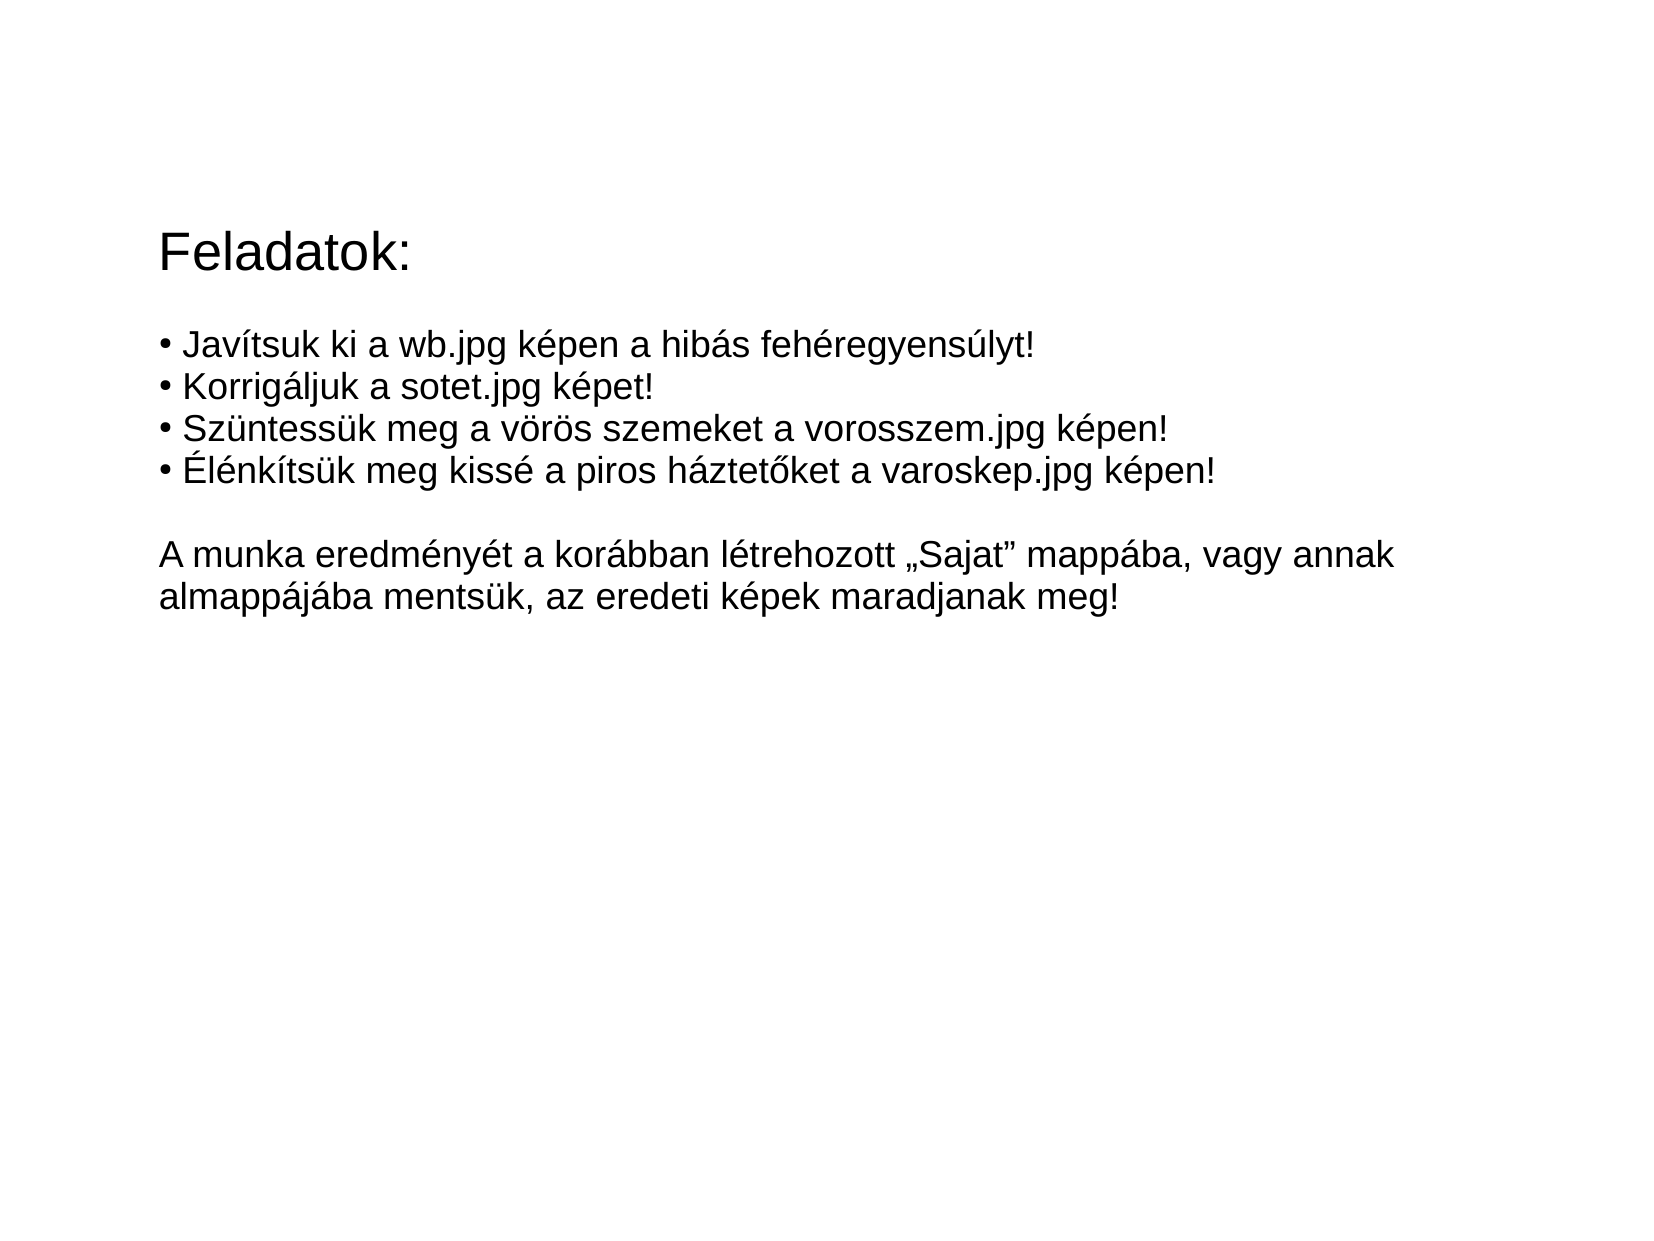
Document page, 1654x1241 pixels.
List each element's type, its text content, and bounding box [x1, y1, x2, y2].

text_box Feladatok: Javítsuk ki a wb.jpg képen a hibás fehéregyensúlyt! Korrigáljuk a sotet.jpg képet! Szüntessük meg a vörös szemeket a vorosszem.jpg képen! Élénkítsük meg kissé a piros háztetőket a varoskep.jpg képen! A munka eredményét a korábban létrehozott „Sajat” mappába, vagy annak almappájába mentsük, az eredeti képek maradjanak meg! [144, 213, 1409, 626]
